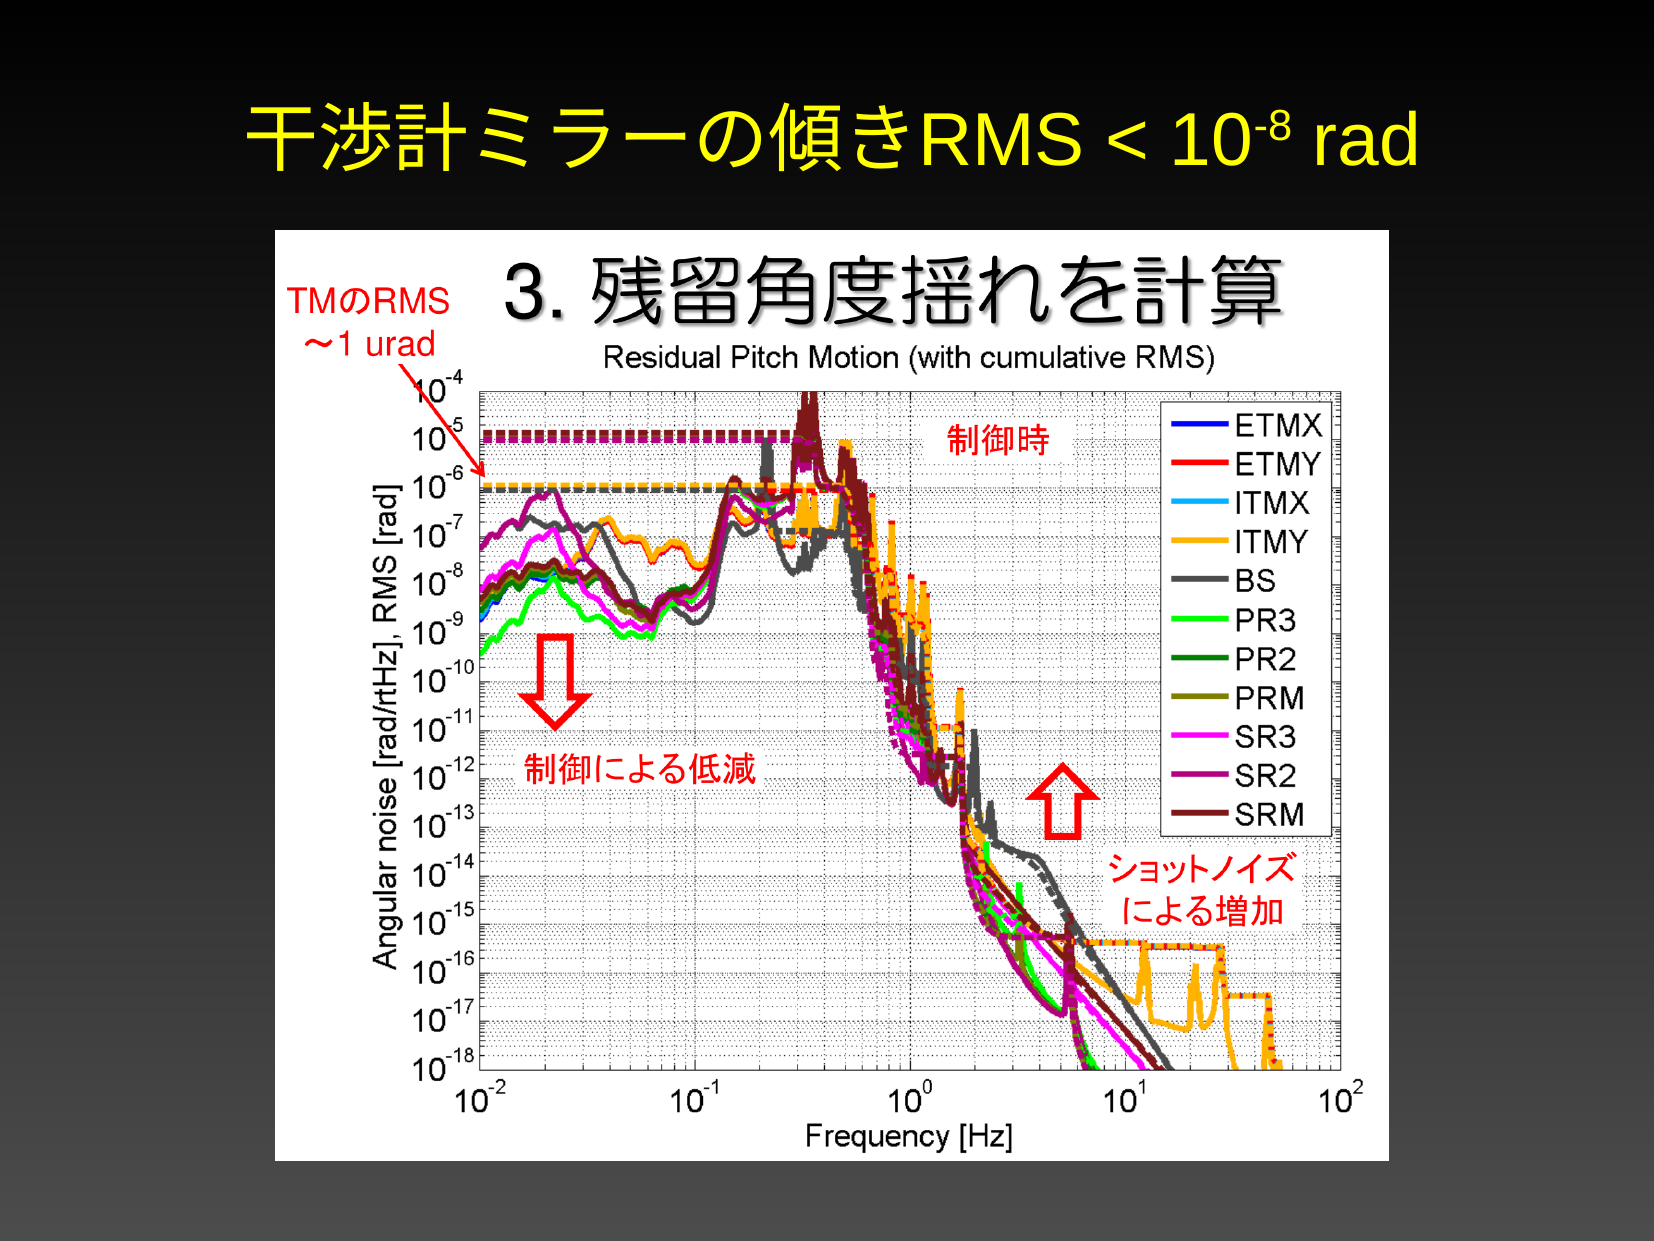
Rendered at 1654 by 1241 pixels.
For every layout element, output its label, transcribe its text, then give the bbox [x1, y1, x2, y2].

picture [275, 230, 1389, 1161]
text_box 干渉計ミラーの傾きRMS < 10-8 rad [228, 70, 1390, 170]
